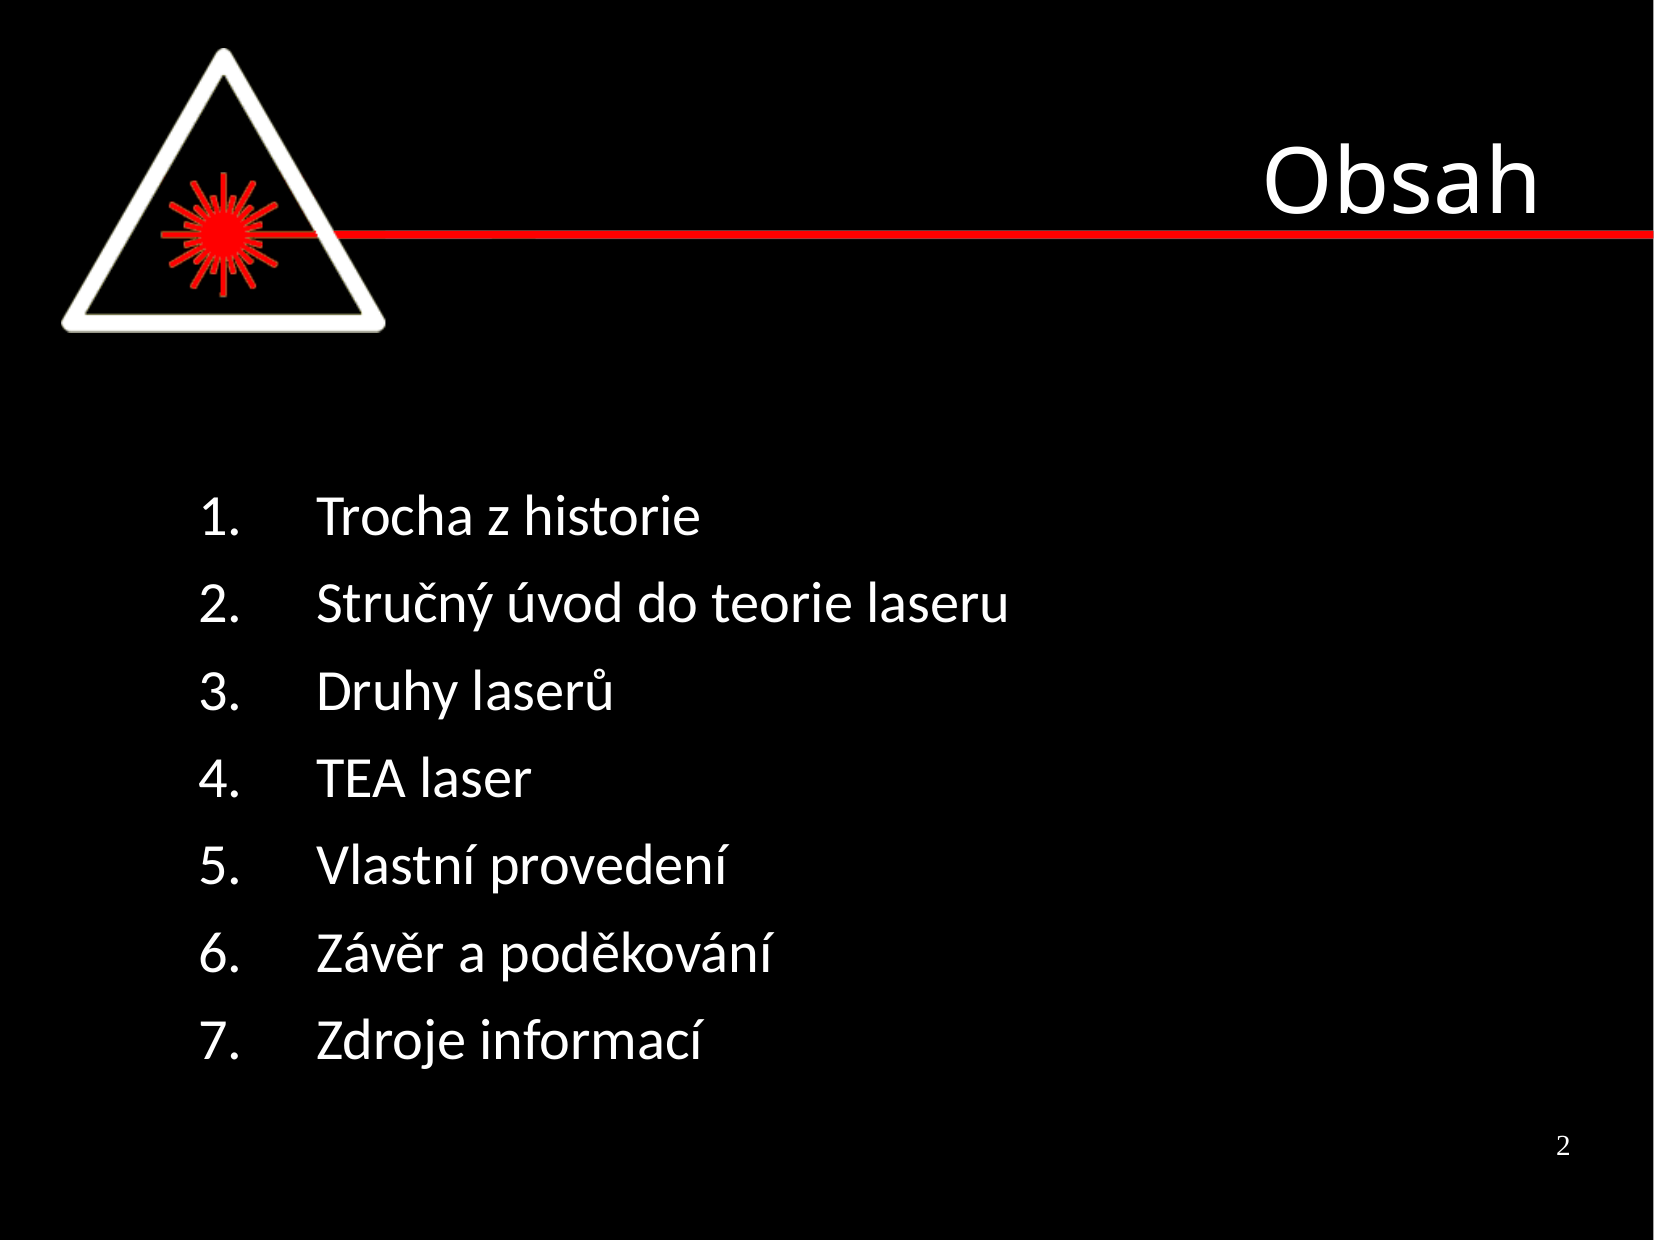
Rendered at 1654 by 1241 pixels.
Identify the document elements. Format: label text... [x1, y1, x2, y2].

picture [61, 48, 1654, 334]
text_box Trocha z historie Stručný úvod do teorie laseru Druhy laserů TEA laser Vlastní provedení Závěr a poděkování Zdroje informací [126, 366, 1575, 1171]
title Obsah [77, 81, 1566, 274]
